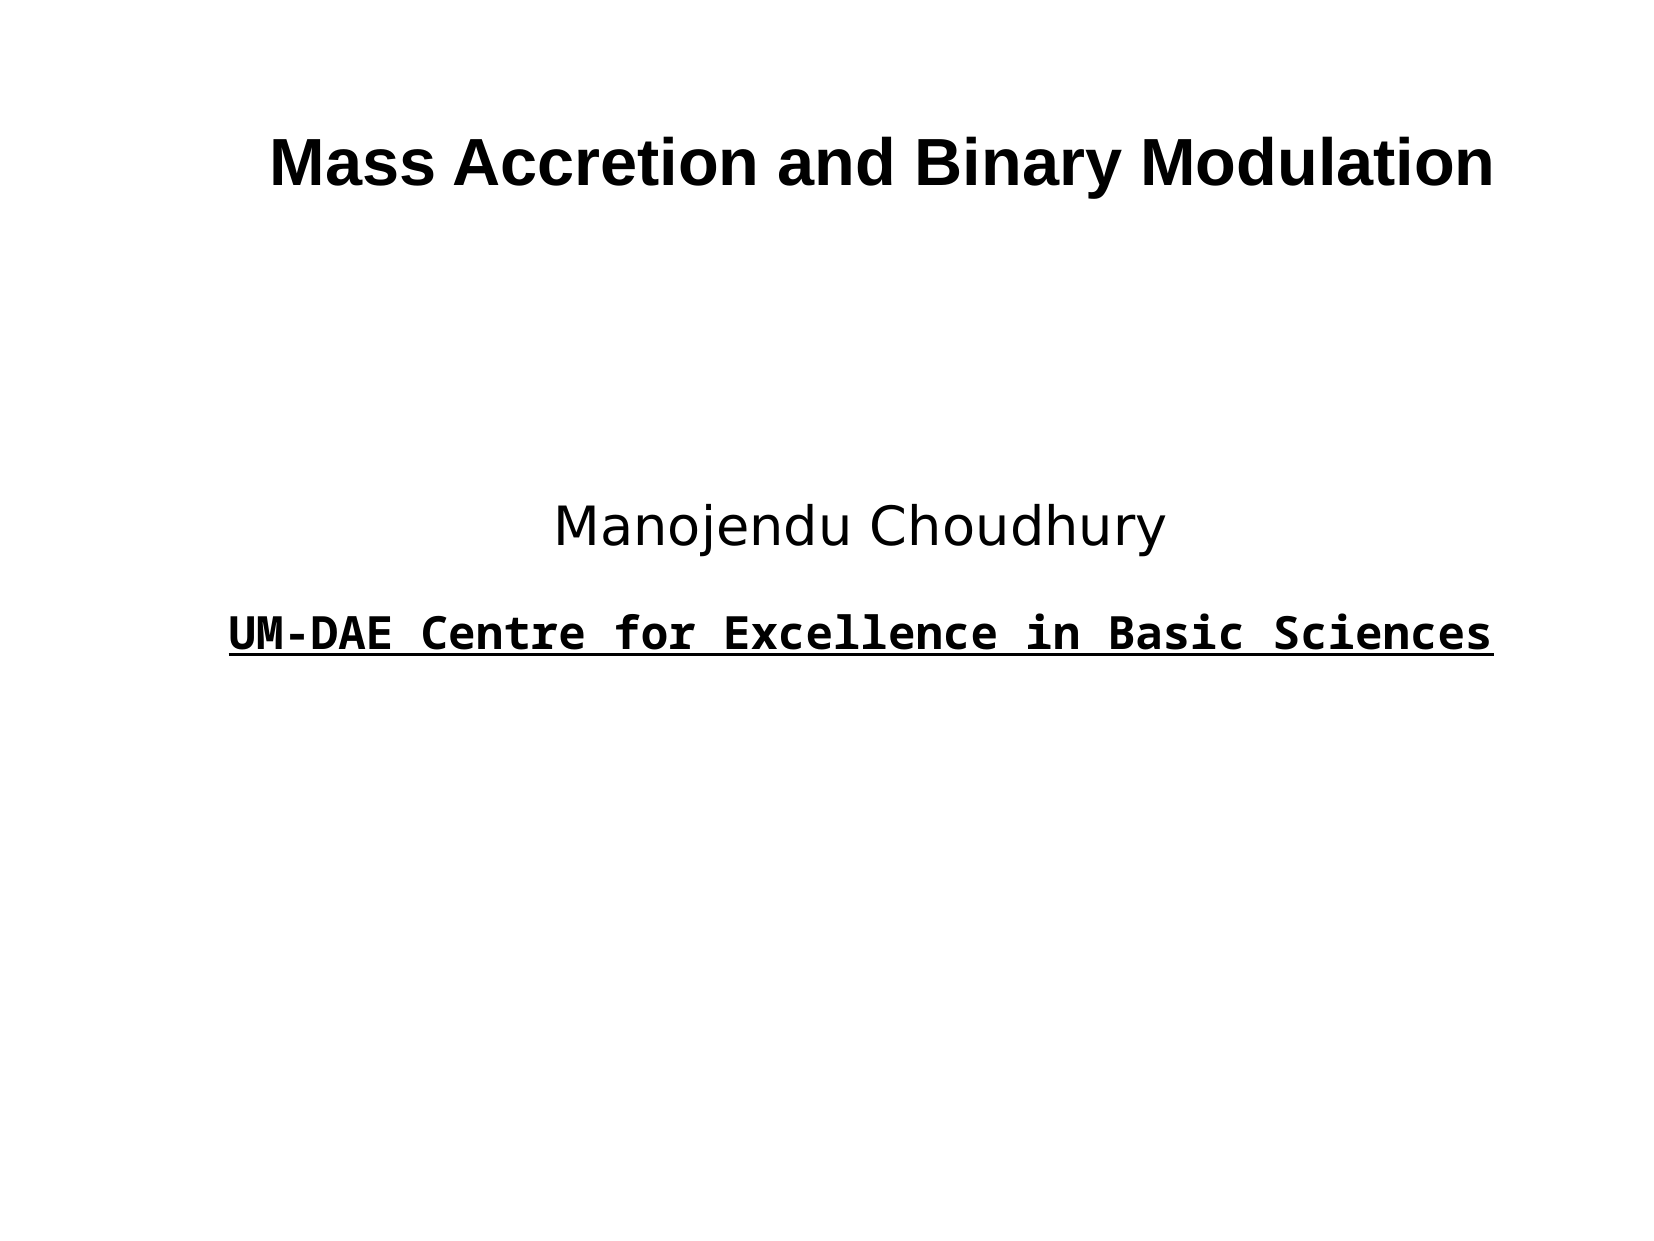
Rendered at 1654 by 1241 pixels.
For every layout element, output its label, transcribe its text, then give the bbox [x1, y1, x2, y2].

text_box Manojendu Choudhury UM-DAE Centre for Excellence in Basic Sciences [213, 487, 1509, 663]
text_box Mass Accretion and Binary Modulation [254, 117, 1515, 208]
